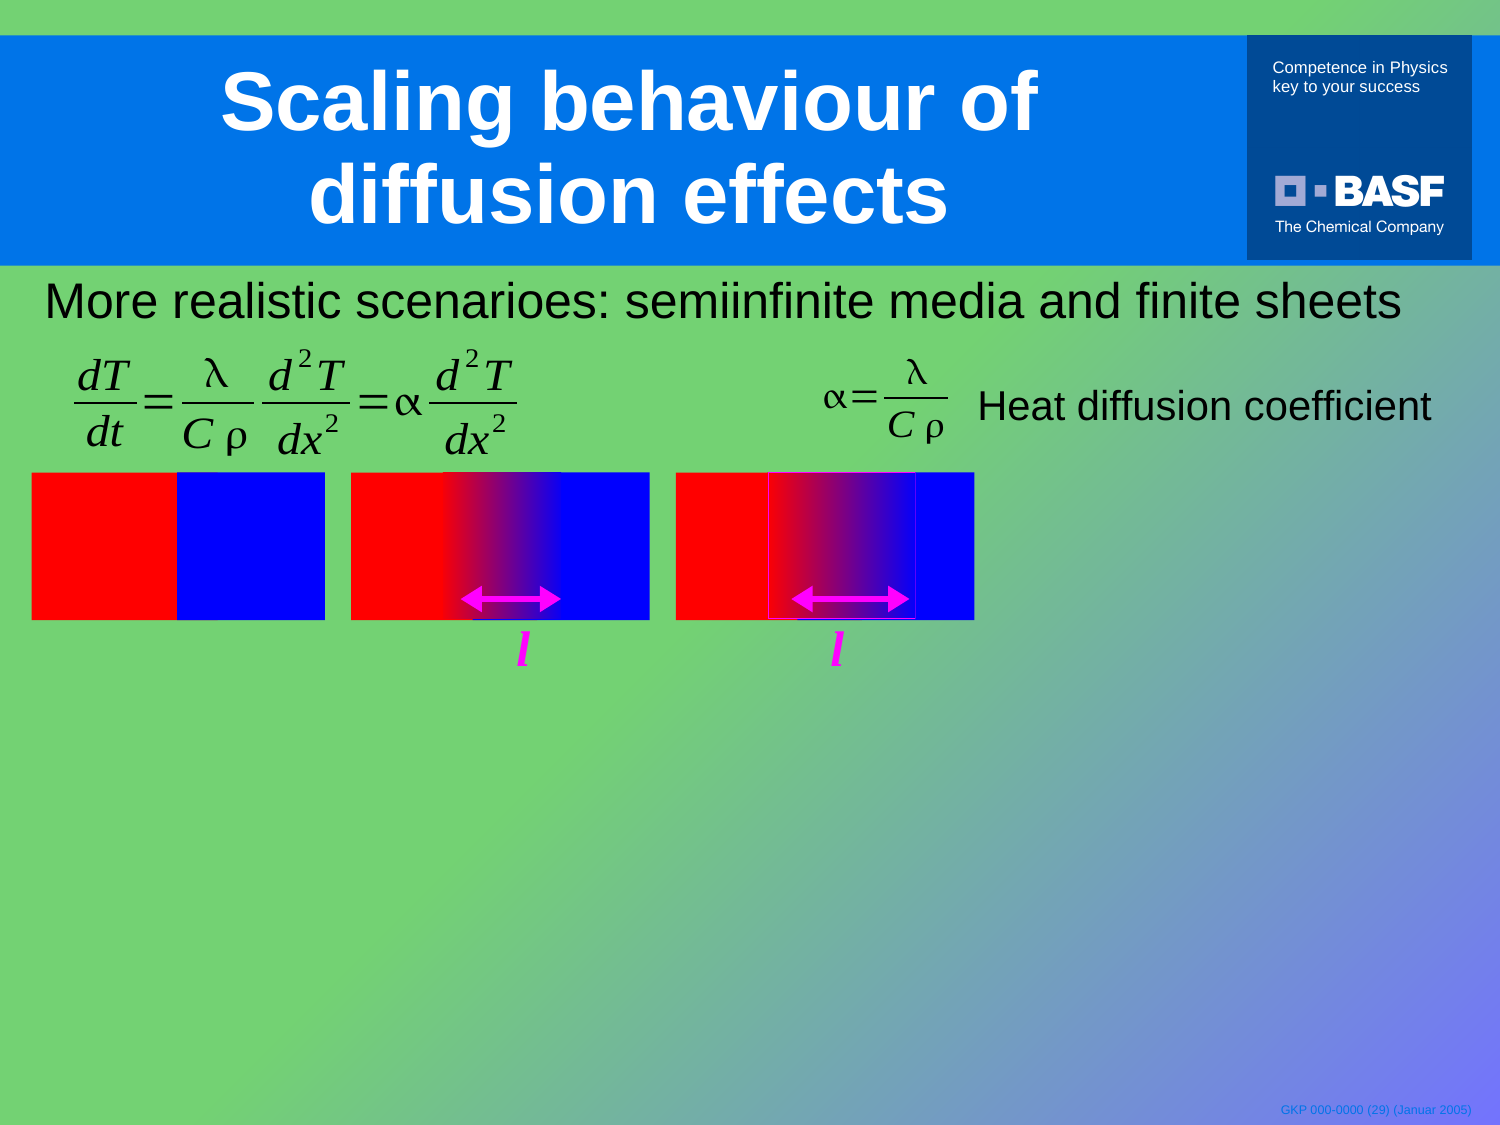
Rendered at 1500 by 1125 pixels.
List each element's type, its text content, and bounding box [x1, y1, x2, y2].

text_box l l [501, 614, 860, 686]
picture [1247, 35, 1472, 260]
text_box More realistic scenarioes: semiinfinite media and finite sheets [29, 266, 1432, 337]
text_box [351, 472, 650, 621]
title Going micro and nano: approaching the apparent dwarf [1438, 1063, 1500, 1125]
text_box [675, 472, 975, 621]
text_box Heat diffusion coefficient [962, 375, 1447, 438]
title Scaling behaviour of diffusion effects [27, 54, 1232, 308]
chart [59, 342, 532, 465]
chart [811, 348, 960, 450]
text_box [31, 472, 325, 621]
